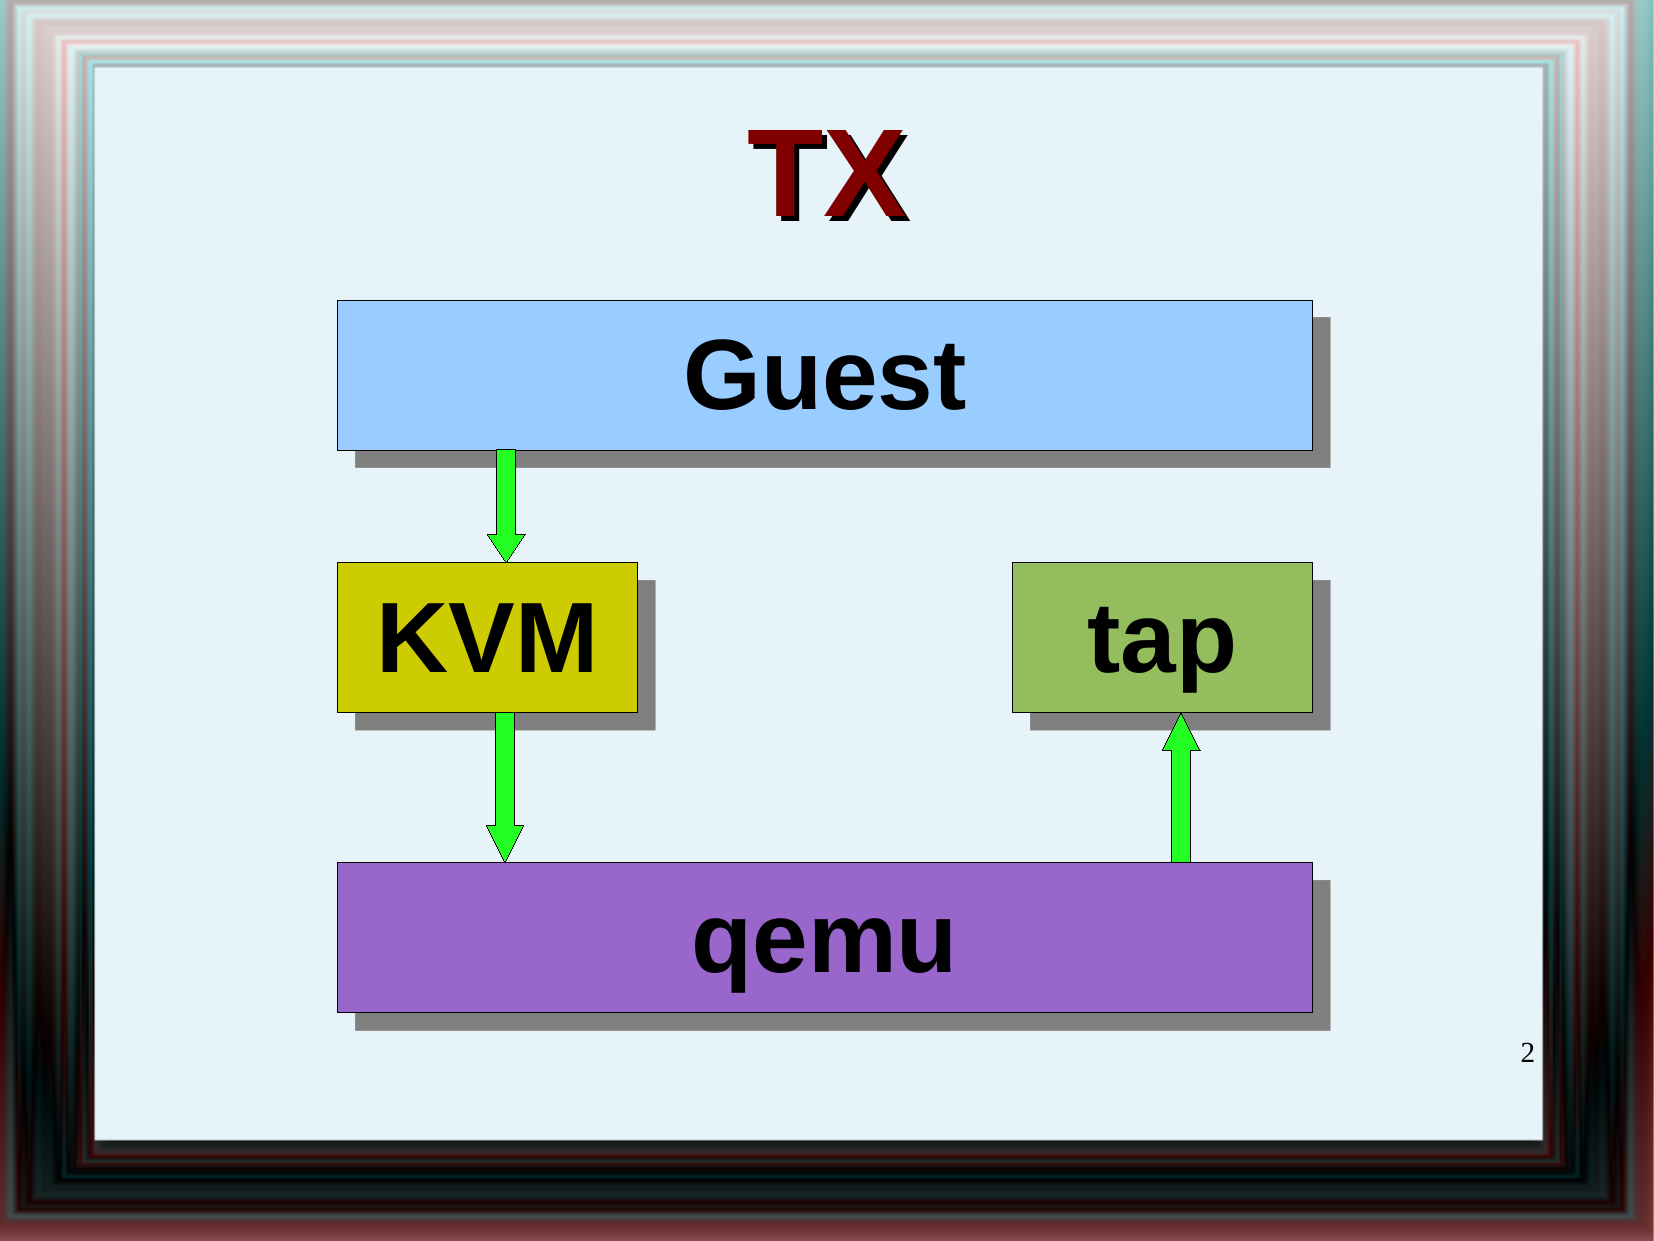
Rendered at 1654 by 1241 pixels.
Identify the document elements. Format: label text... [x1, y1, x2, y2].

title TX [118, 88, 1536, 257]
text_box qemu [337, 862, 1313, 1013]
text_box [487, 449, 526, 563]
text_box [1162, 712, 1201, 863]
text_box [486, 712, 524, 863]
text_box tap [1012, 562, 1313, 713]
text_box Guest [337, 300, 1313, 451]
text_box KVM [337, 562, 638, 713]
picture [0, 0, 1654, 1241]
